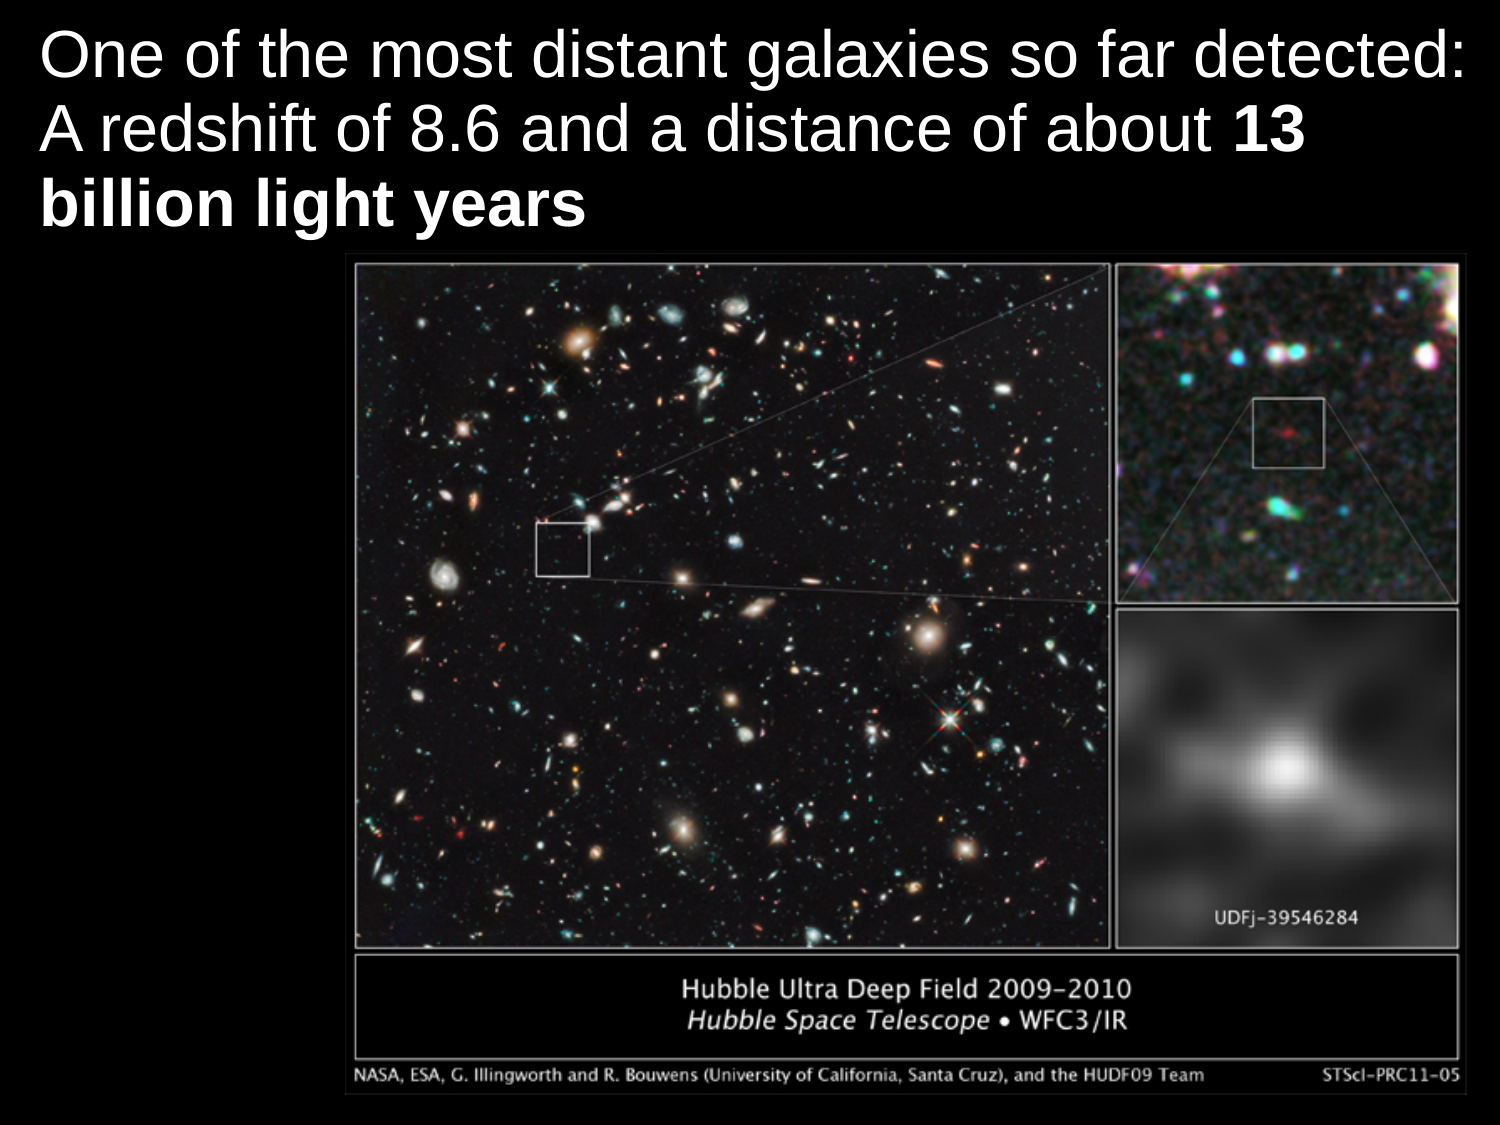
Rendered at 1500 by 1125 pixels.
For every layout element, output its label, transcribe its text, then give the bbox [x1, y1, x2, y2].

list One of the most distant galaxies so far detected: A redshift of 8.6 and a distance of about 13 billion light years [39, 16, 1480, 670]
picture [345, 253, 1467, 1096]
